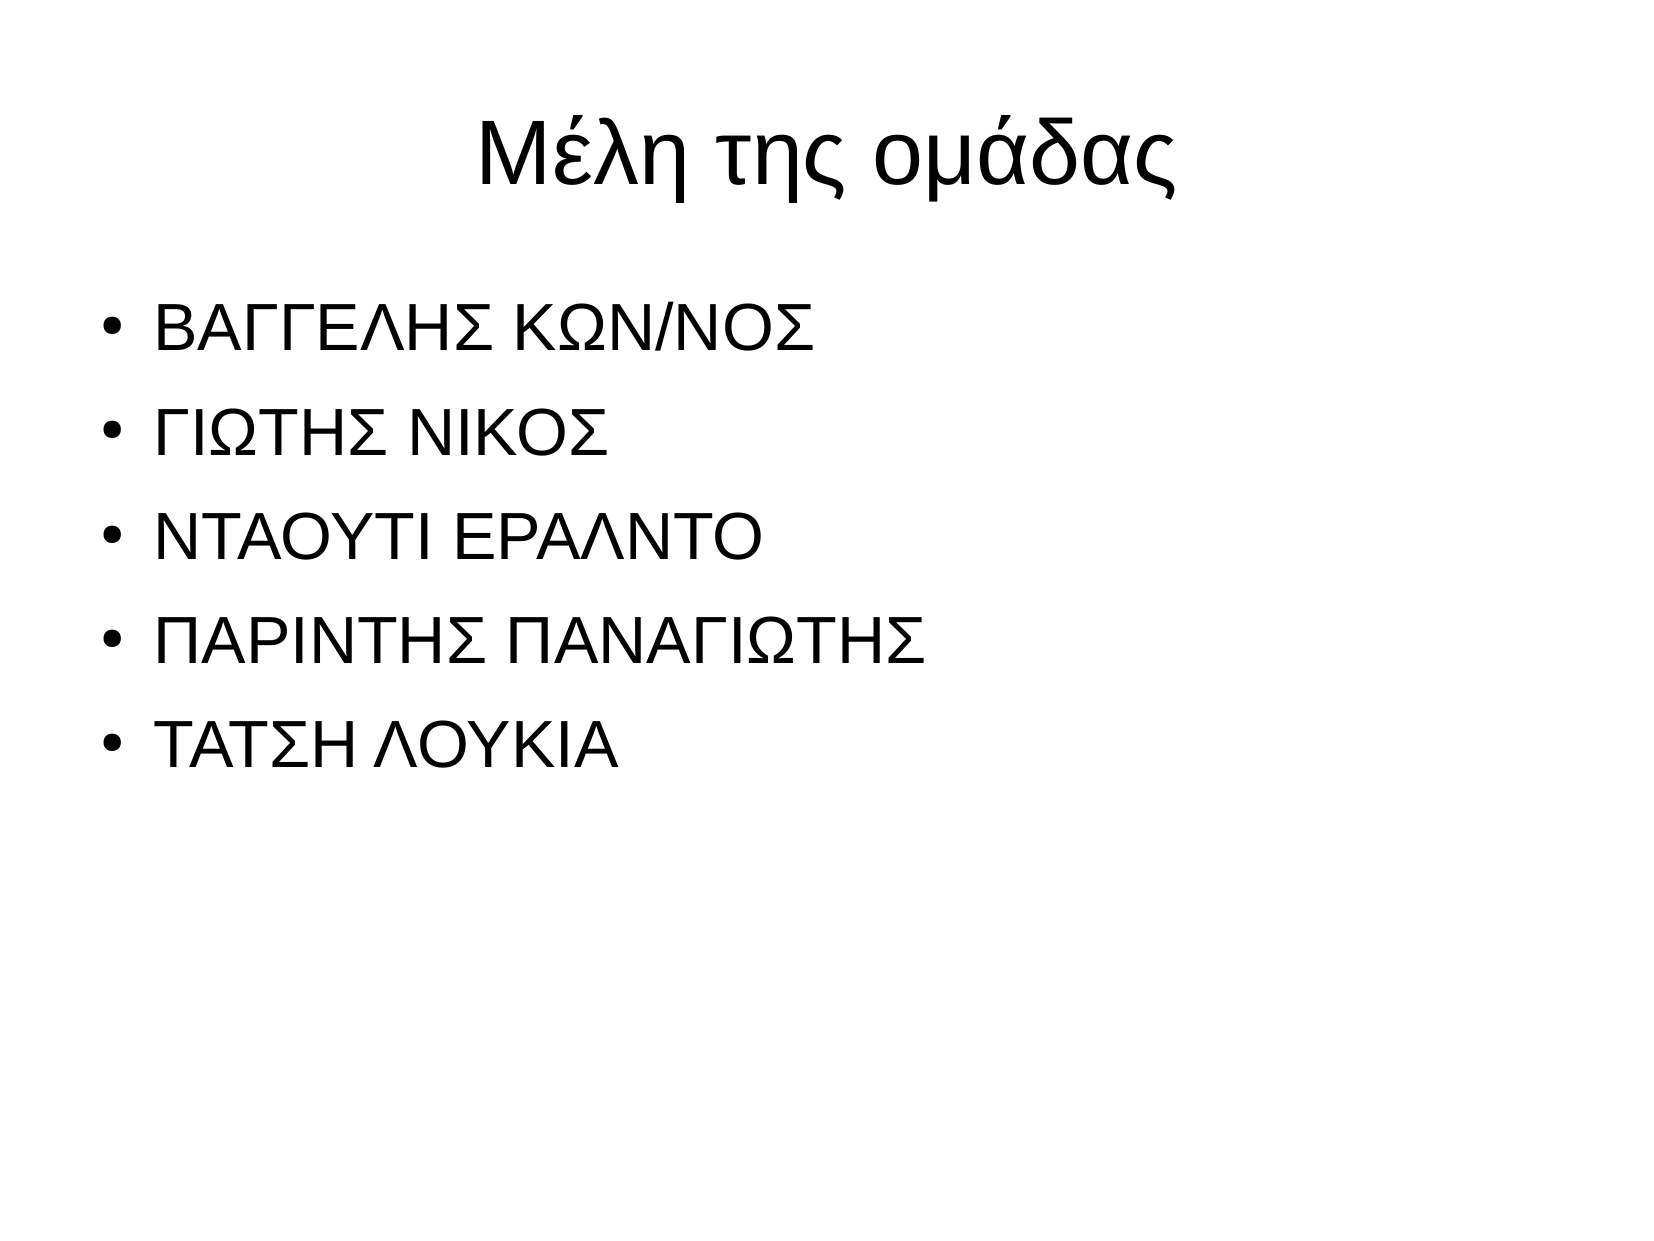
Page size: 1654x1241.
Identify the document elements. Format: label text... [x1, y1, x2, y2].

list ΒΑΓΓΕΛΗΣ ΚΩΝ/ΝΟΣ ΓΙΩΤΗΣ ΝΙΚΟΣ ΝΤΑΟΥΤΙ ΕΡΑΛΝΤΟ ΠΑΡΙΝΤΗΣ ΠΑΝΑΓΙΩΤΗΣ ΤΑΤΣΗ ΛΟΥΚΙΑ [82, 290, 1571, 1010]
title Μέλη της ομάδας [82, 49, 1571, 257]
